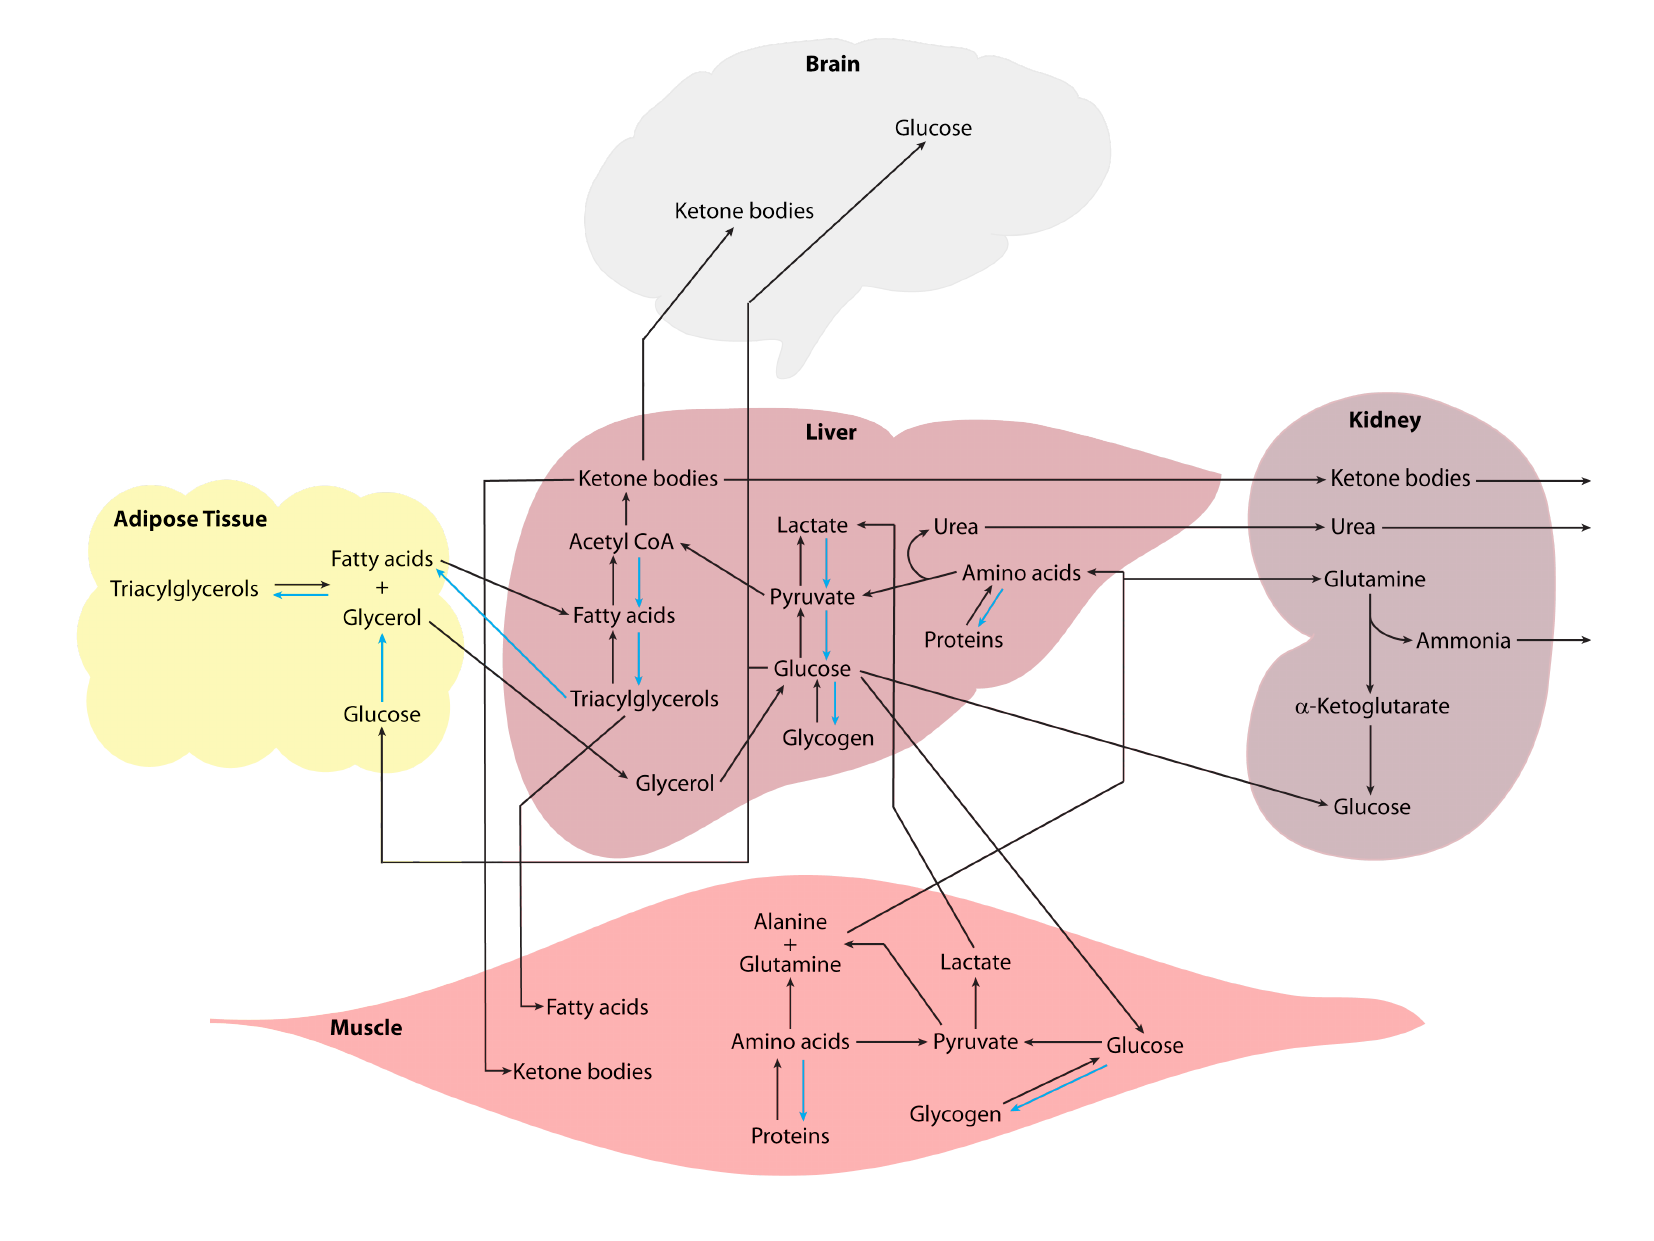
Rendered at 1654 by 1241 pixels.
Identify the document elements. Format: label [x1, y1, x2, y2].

picture [75, 37, 1591, 1176]
